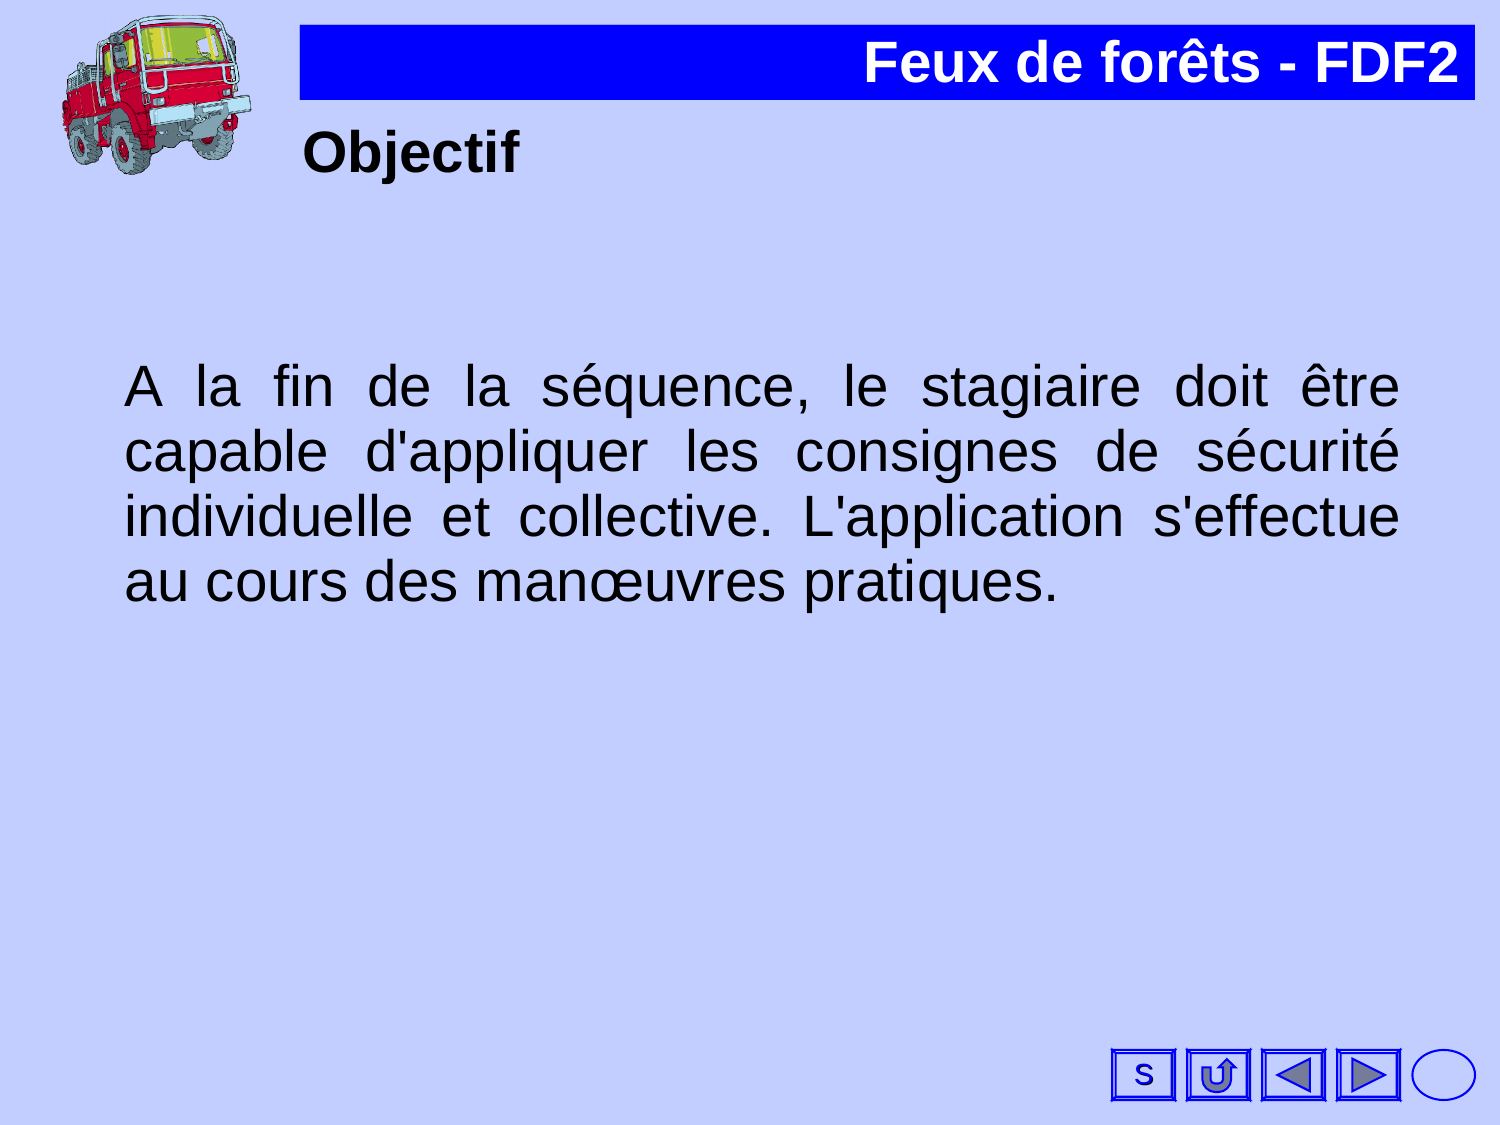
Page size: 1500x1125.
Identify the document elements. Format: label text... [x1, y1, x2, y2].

text_box Feux de forêts - FDF2 [299, 24, 1475, 100]
text_box Objectif [287, 112, 536, 193]
text_box [1412, 1049, 1476, 1101]
text_box A la fin de la séquence, le stagiaire doit être capable d'appliquer les consignes de sécurité individuelle et collective. L'application s'effectue au cours des manœuvres pratiques. [109, 346, 1418, 621]
